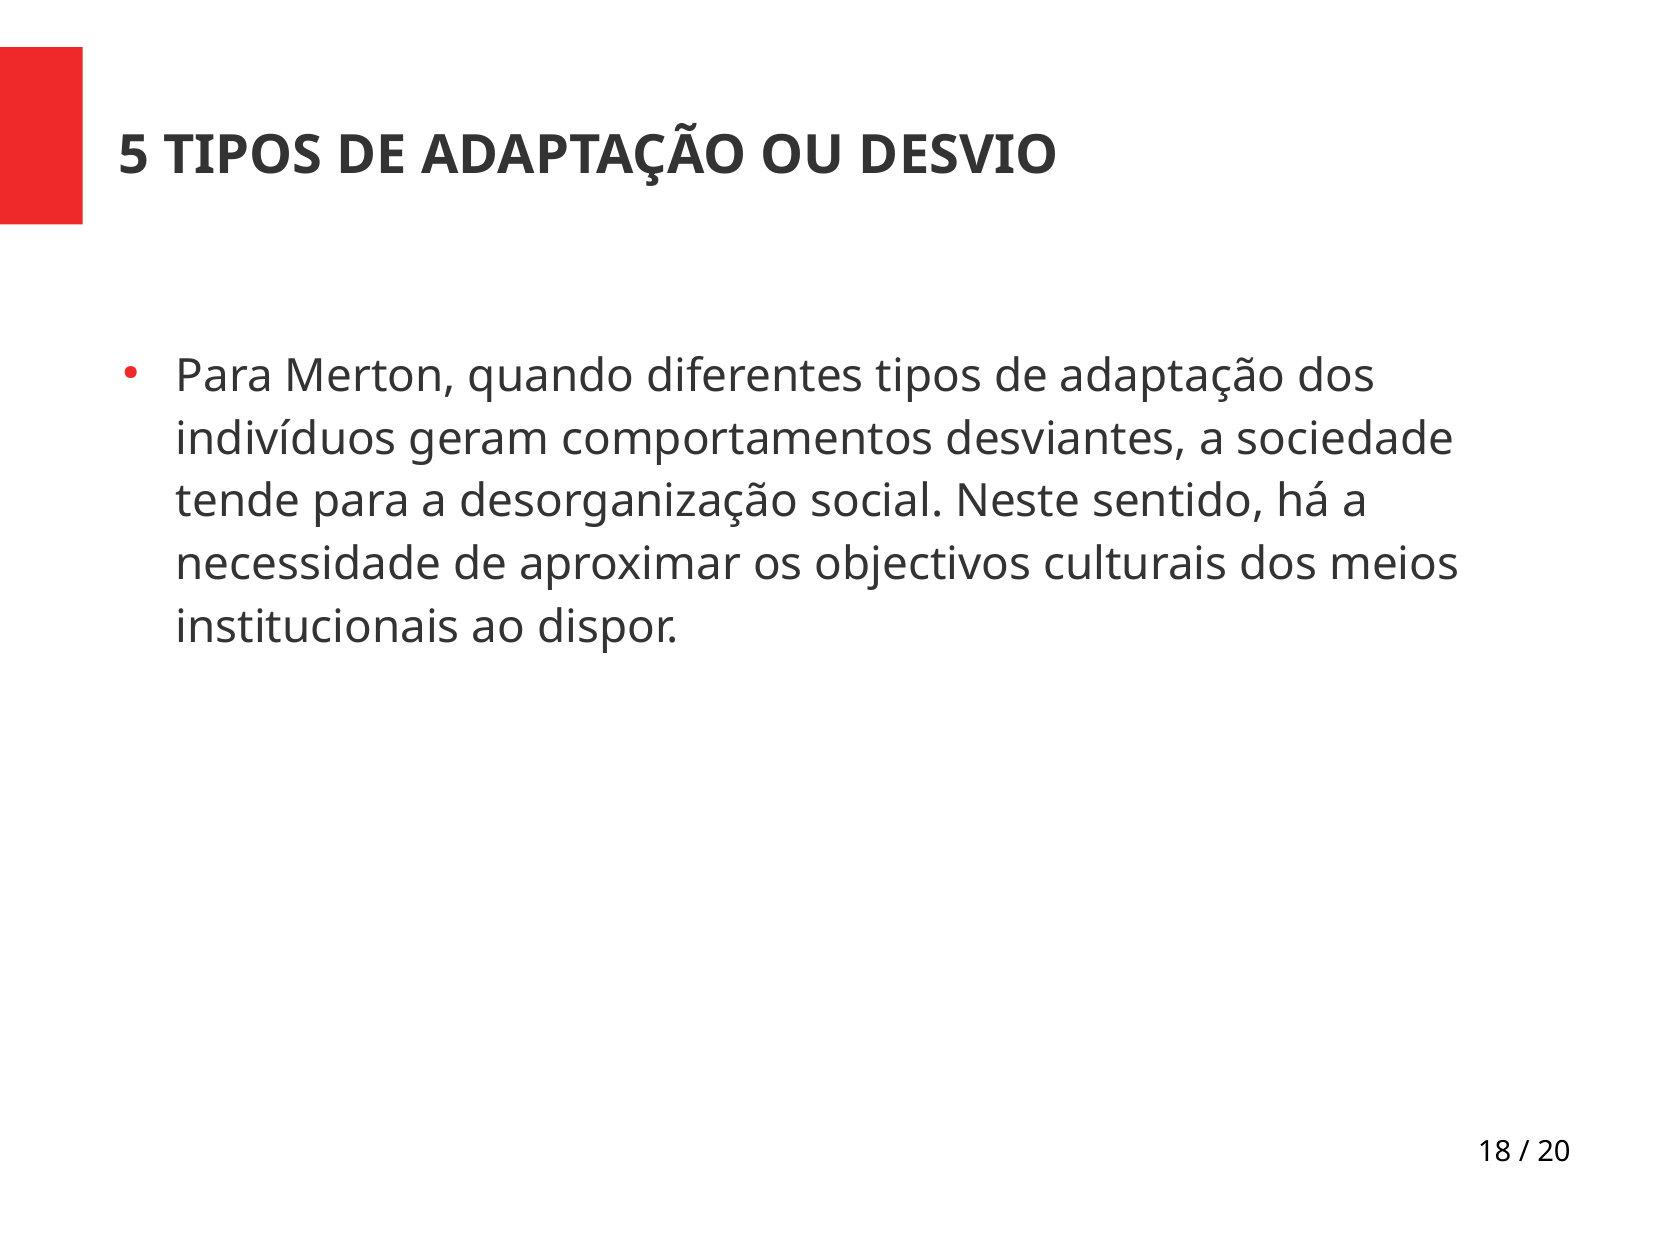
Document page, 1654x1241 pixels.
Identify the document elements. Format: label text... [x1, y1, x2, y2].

title 5 TIPOS DE ADAPTAÇÃO OU DESVIO [118, 49, 1571, 257]
list Para Merton, quando diferentes tipos de adaptação dos indivíduos geram comportamentos desviantes, a sociedade tende para a desorganização social. Neste sentido, há a necessidade de aproximar os objectivos culturais dos meios institucionais ao dispor. [105, 256, 1523, 976]
